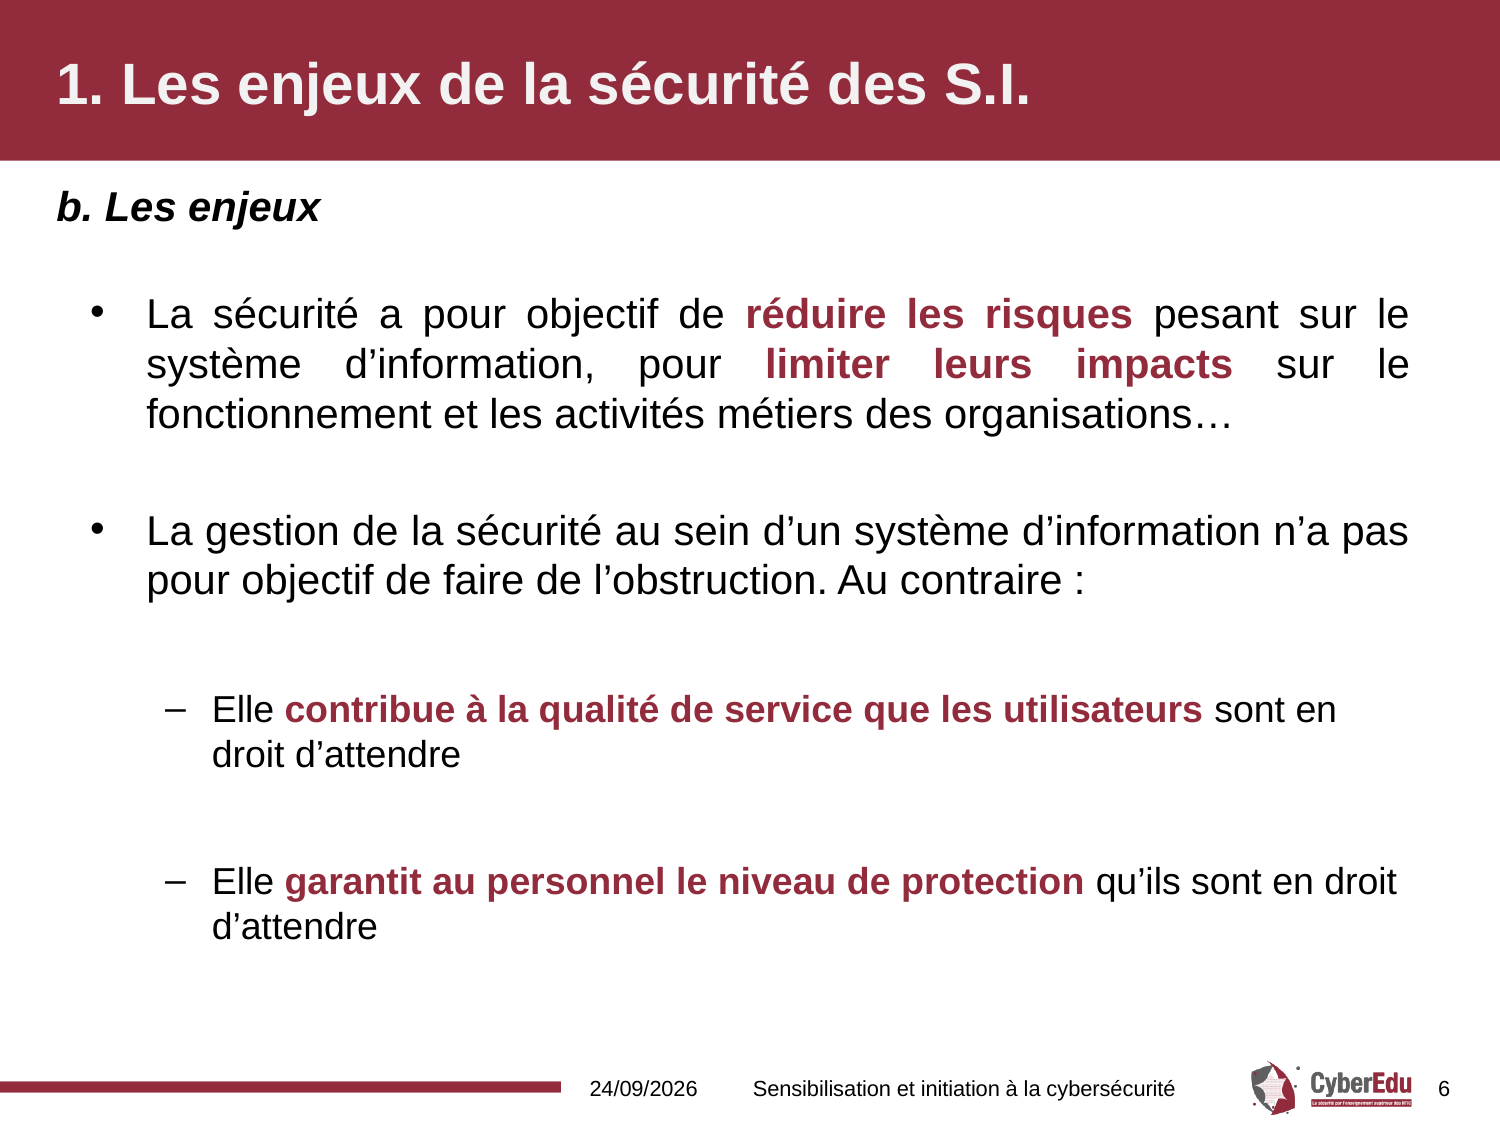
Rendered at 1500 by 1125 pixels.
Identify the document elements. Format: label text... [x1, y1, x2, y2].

slide_number 15/11/2020 [561, 1057, 727, 1118]
slide_number <numéro> [1423, 1057, 1495, 1118]
picture [1246, 1060, 1412, 1115]
title 1. Les enjeux de la sécurité des S.I. [41, 1, 1471, 161]
list b. Les enjeux [41, 172, 1471, 268]
list La sécurité a pour objectif de réduire les risques pesant sur le système d’information, pour limiter leurs impacts sur le fonctionnement et les activités métiers des organisations… La gestion de la sécurité au sein d’un système d’information n’a pas pour objectif de faire de l’obstruction. Au contraire : Elle contribue à la qualité de service que les utilisateurs sont en droit d’attendre Elle garantit au personnel le niveau de protection qu’ils sont en droit d’attendre [75, 278, 1425, 1035]
footer Sensibilisation et initiation à la cybersécurité [738, 1057, 1236, 1118]
